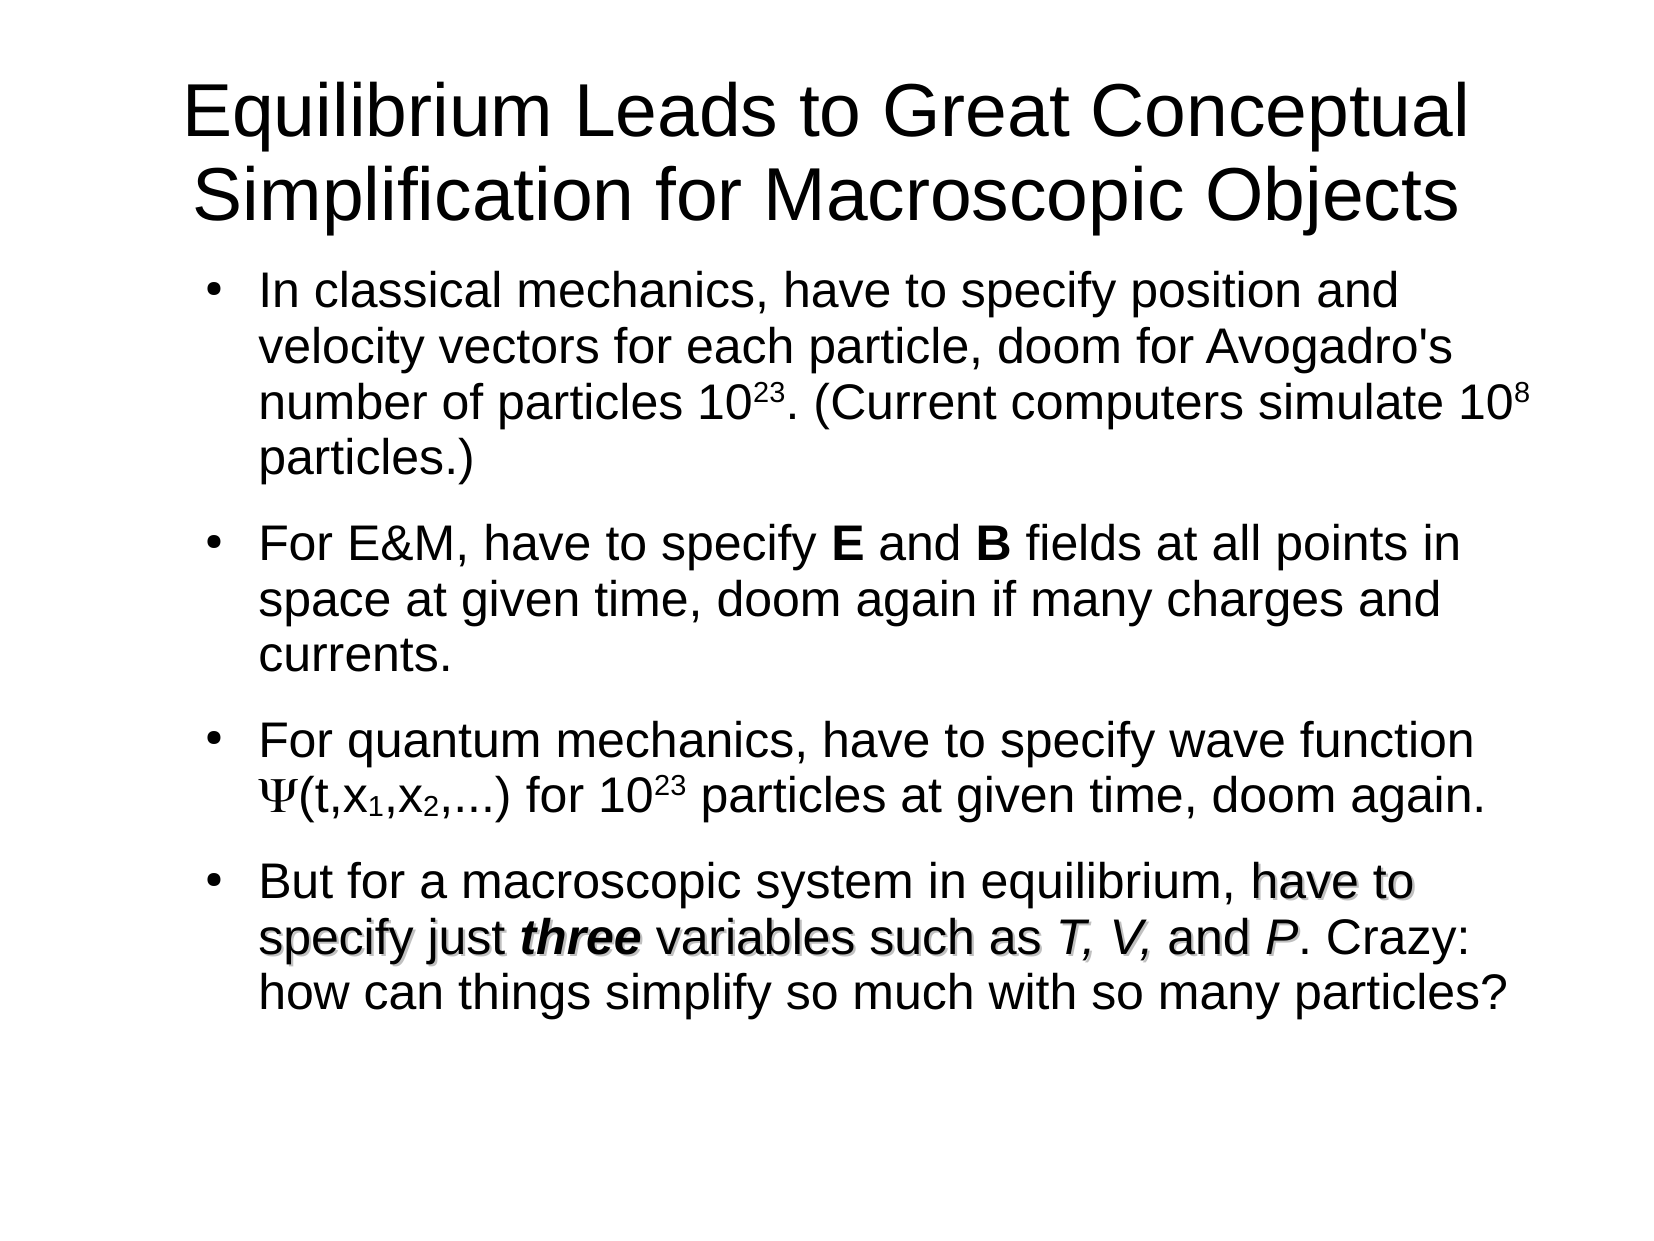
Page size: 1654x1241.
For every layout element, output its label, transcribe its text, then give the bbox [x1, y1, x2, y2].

list In classical mechanics, have to specify position and velocity vectors for each particle, doom for Avogadro's number of particles 1023. (Current computers simulate 108 particles.) For E&M, have to specify E and B fields at all points in space at given time, doom again if many charges and currents. For quantum mechanics, have to specify wave function (t,x1,x2,...) for 1023 particles at given time, doom again. But for a macroscopic system in equilibrium, have to specify just three variables such as T, V, and P. Crazy: how can things simplify so much with so many particles? [187, 262, 1568, 1067]
title Equilibrium Leads to Great Conceptual Simplification for Macroscopic Objects [82, 56, 1571, 250]
